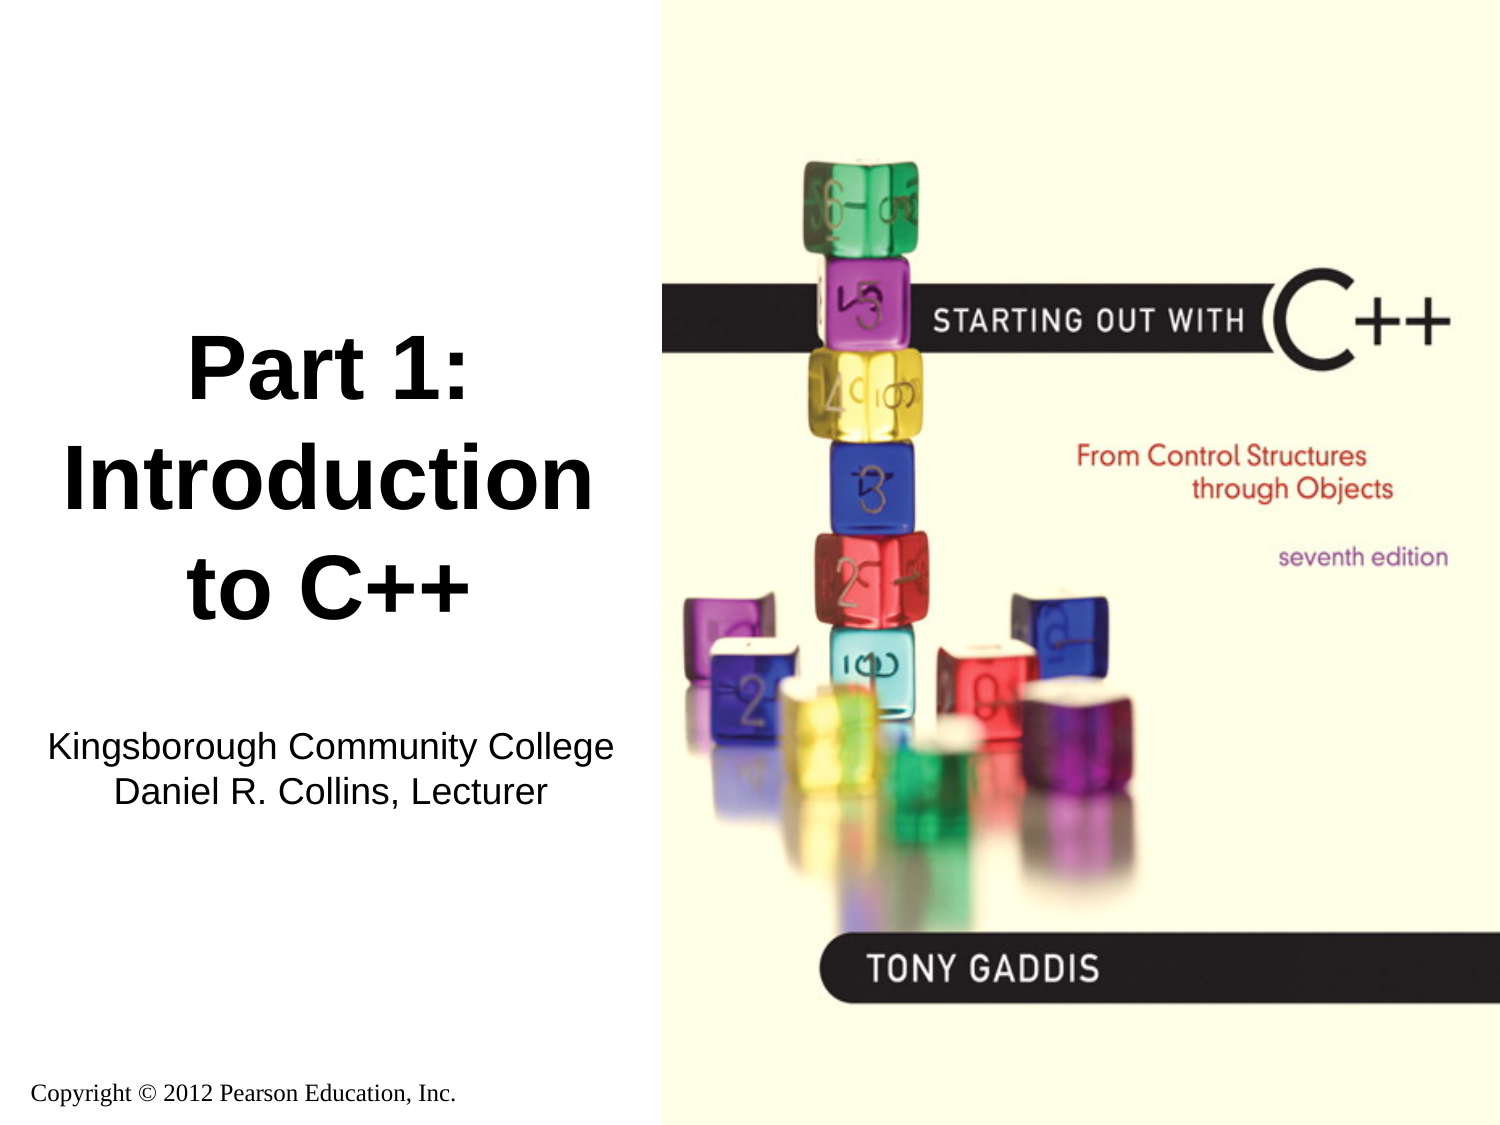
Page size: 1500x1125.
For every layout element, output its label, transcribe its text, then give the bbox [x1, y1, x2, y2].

text_box Part 1: Introduction to C++ [35, 299, 624, 646]
picture [662, 0, 1500, 1125]
text_box Kingsborough Community College Daniel R. Collins, Lecturer [20, 714, 642, 895]
